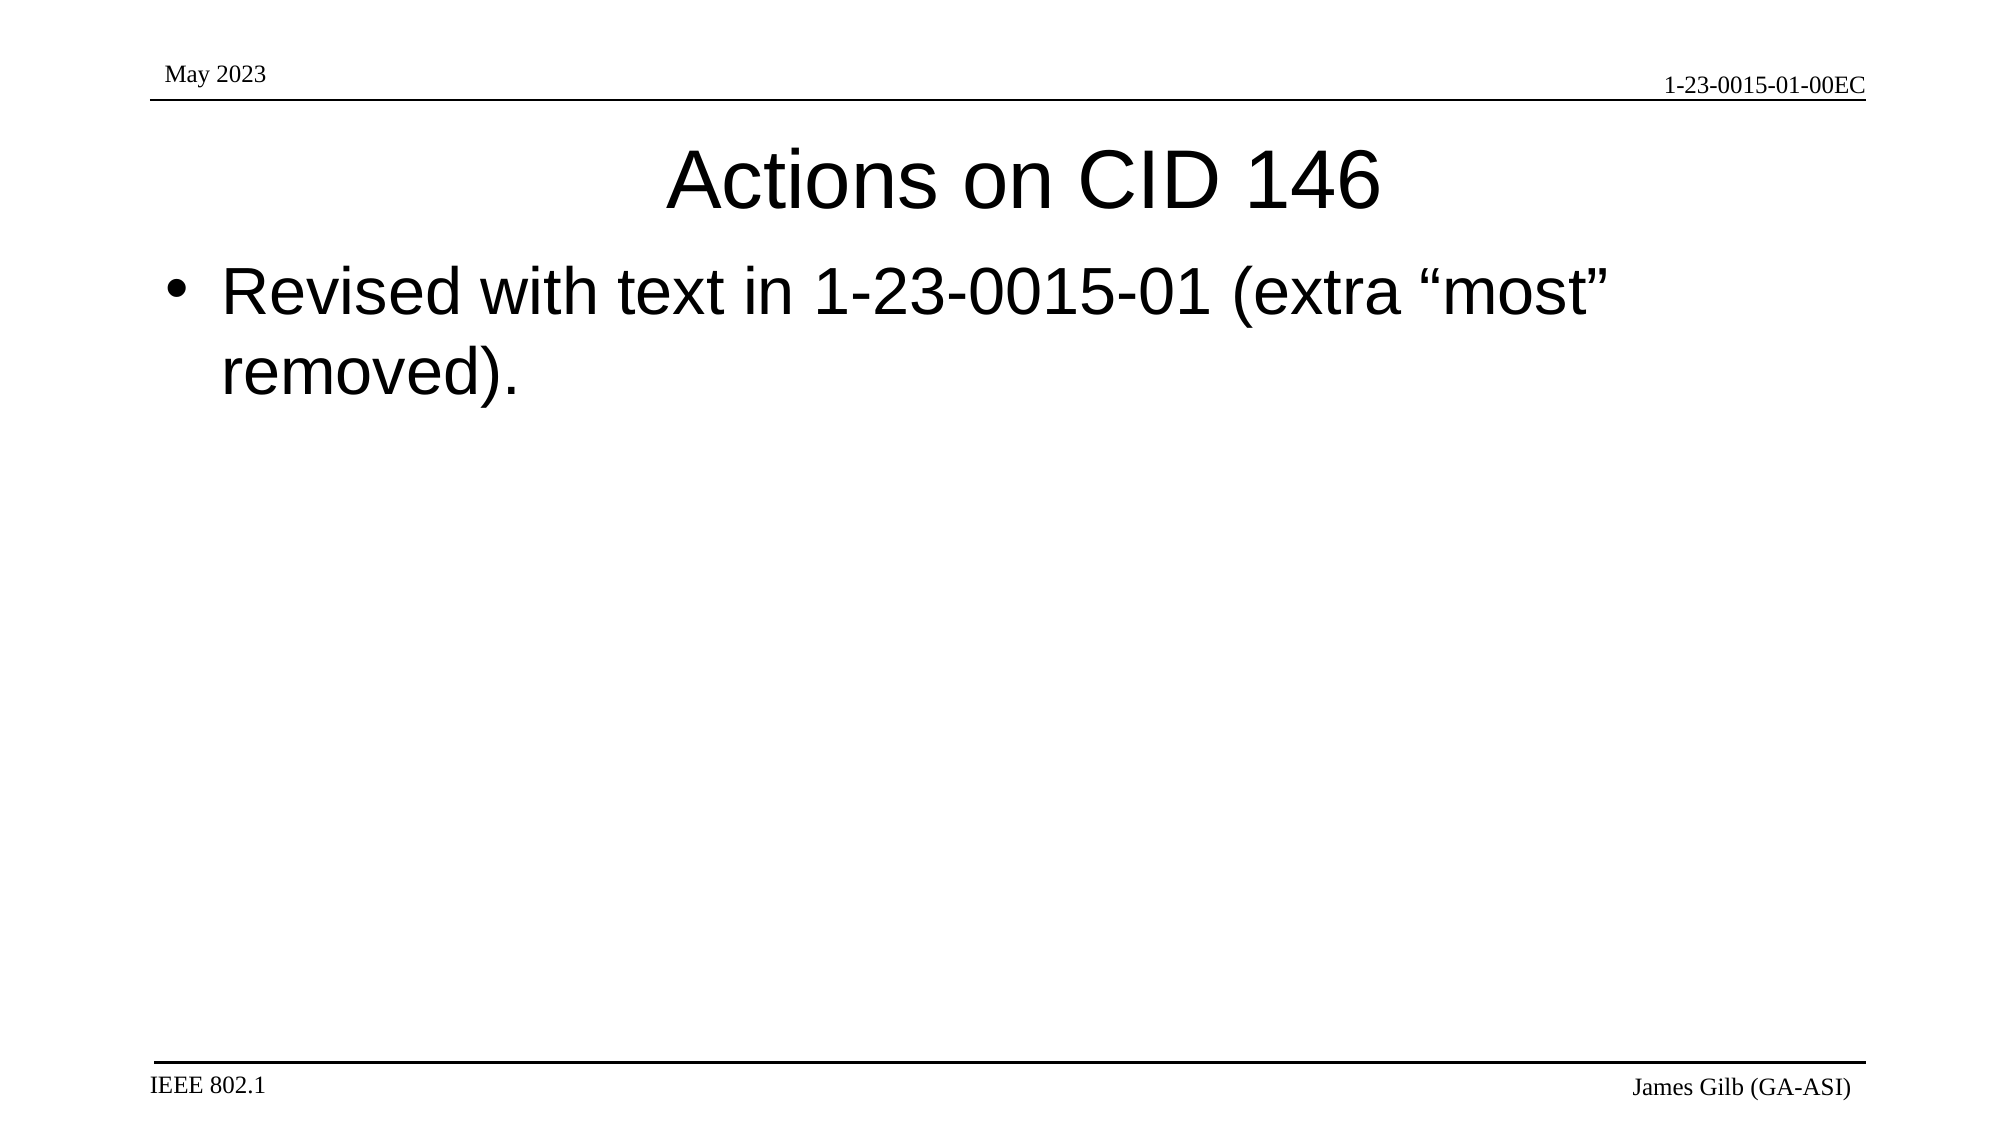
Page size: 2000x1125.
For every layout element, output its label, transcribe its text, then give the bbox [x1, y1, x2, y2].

title Actions on CID 146 [149, 112, 1900, 238]
list Revised with text in 1-23-0015-01 (extra “most” removed). [149, 239, 1900, 1051]
